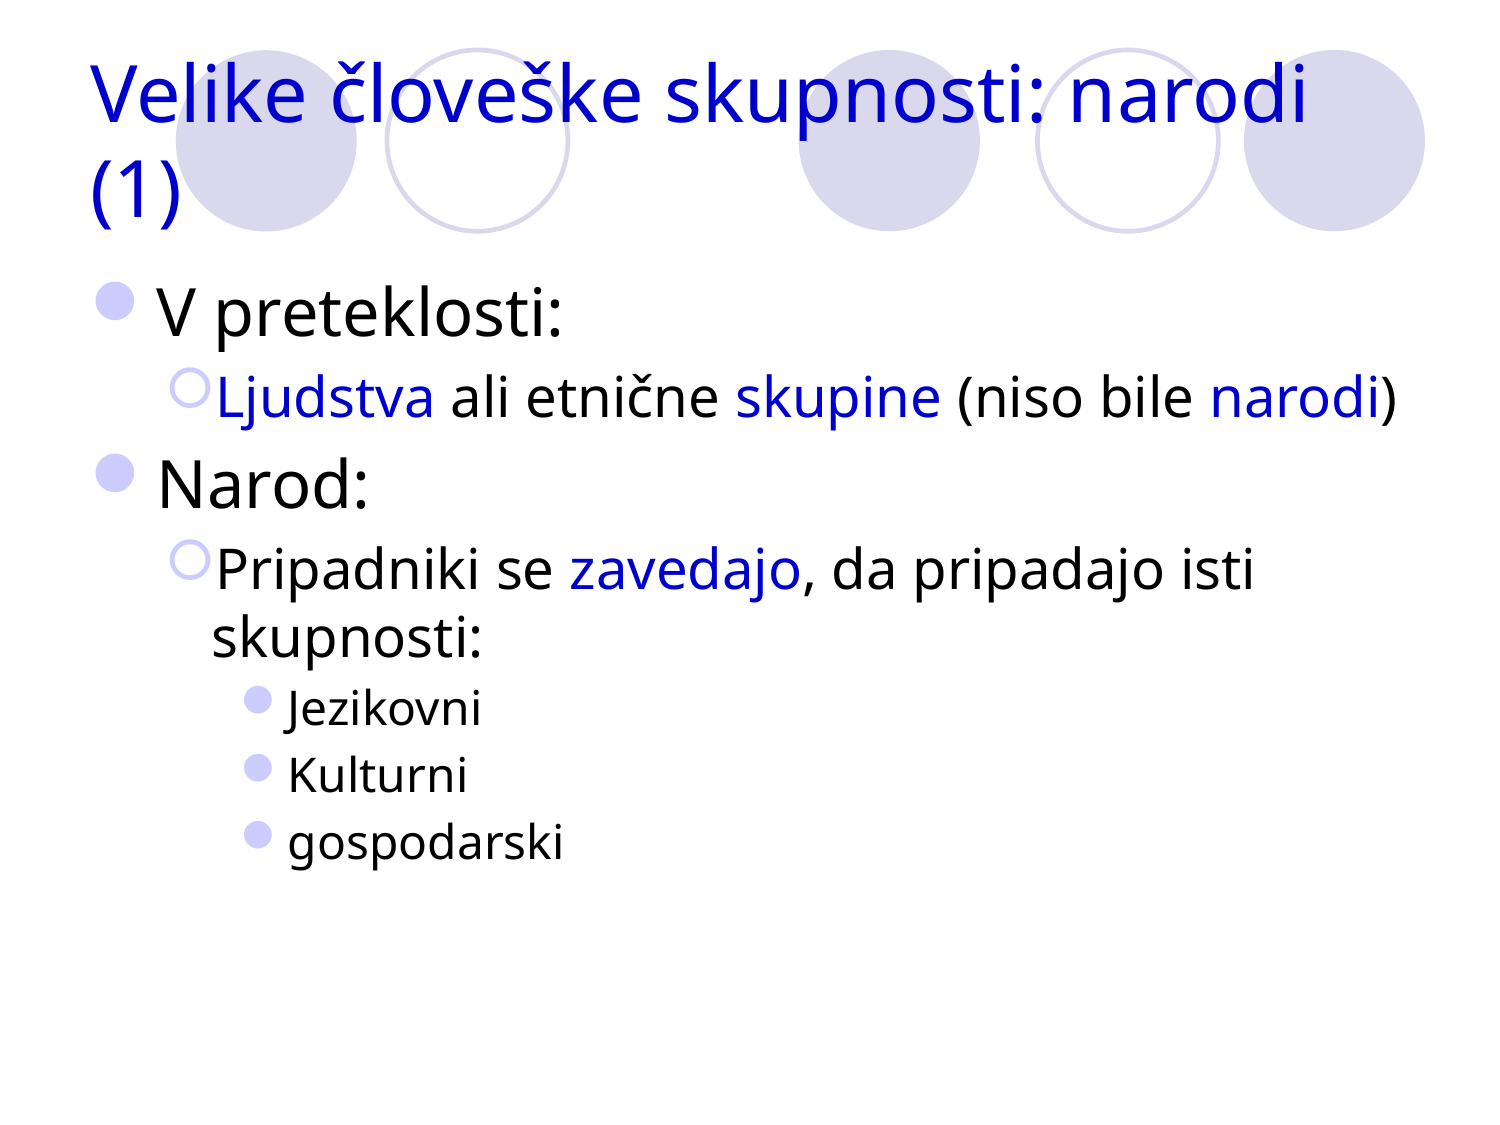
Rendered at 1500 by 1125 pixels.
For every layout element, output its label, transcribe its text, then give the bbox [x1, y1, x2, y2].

title Velike človeške skupnosti: narodi (1) [75, 45, 1425, 233]
list V preteklosti: Ljudstva ali etnične skupine (niso bile narodi) Narod: Pripadniki se zavedajo, da pripadajo isti skupnosti: Jezikovni Kulturni gospodarski [75, 262, 1425, 1006]
